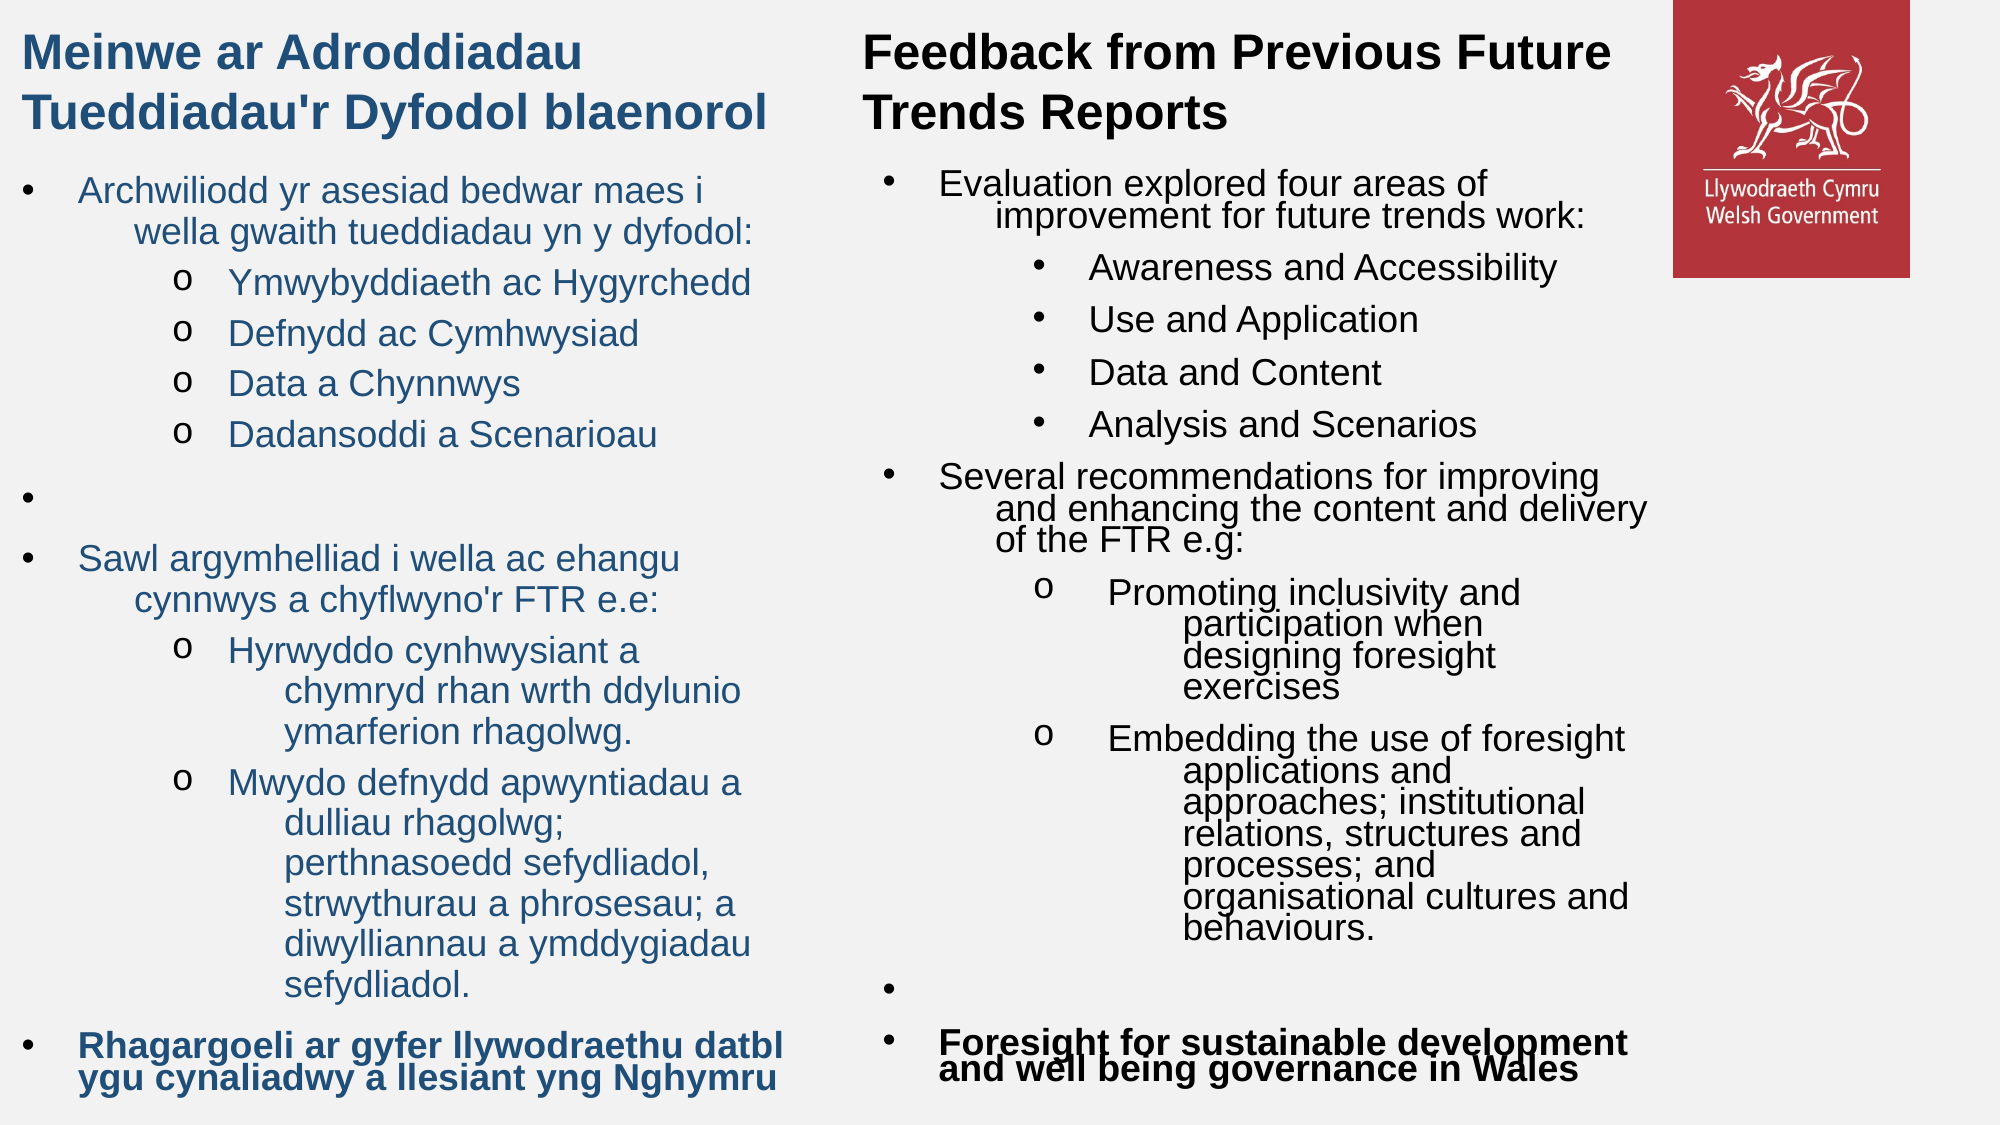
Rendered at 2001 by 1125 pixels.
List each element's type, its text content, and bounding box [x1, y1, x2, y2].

text_box Meinwe ar Adroddiadau Tueddiadau'r Dyfodol blaenorol [6, 12, 799, 149]
subtitle Evaluation explored four areas of improvement for future trends work: Awareness and Accessibility Use and Application Data and Content Analysis and Scenarios Several recommendations for improving and enhancing the content and delivery of the FTR e.g: Promoting inclusivity and participation when designing foresight exercises Embedding the use of foresight applications and approaches; institutional relations, structures and processes; and organisational cultures and behaviours. Foresight for sustainable development and well being governance in Wales [867, 164, 1668, 1091]
text_box Archwiliodd yr asesiad bedwar maes i wella gwaith tueddiadau yn y dyfodol: Ymwybyddiaeth ac Hygyrchedd Defnydd ac Cymhwysiad Data a Chynnwys Dadansoddi a Scenarioau Sawl argymhelliad i wella ac ehangu cynnwys a chyflwyno'r FTR e.e: Hyrwyddo cynhwysiant a chymryd rhan wrth ddylunio ymarferion rhagolwg. Mwydo defnydd apwyntiadau a dulliau rhagolwg; perthnasoedd sefydliadol, strwythurau a phrosesau; a diwylliannau a ymddygiadau sefydliadol. Rhagargoeli ar gyfer llywodraethu datblygu cynaliadwy a llesiant yng Nghymru [6, 164, 807, 1041]
text_box Feedback from Previous Future Trends Reports [847, 12, 1647, 149]
